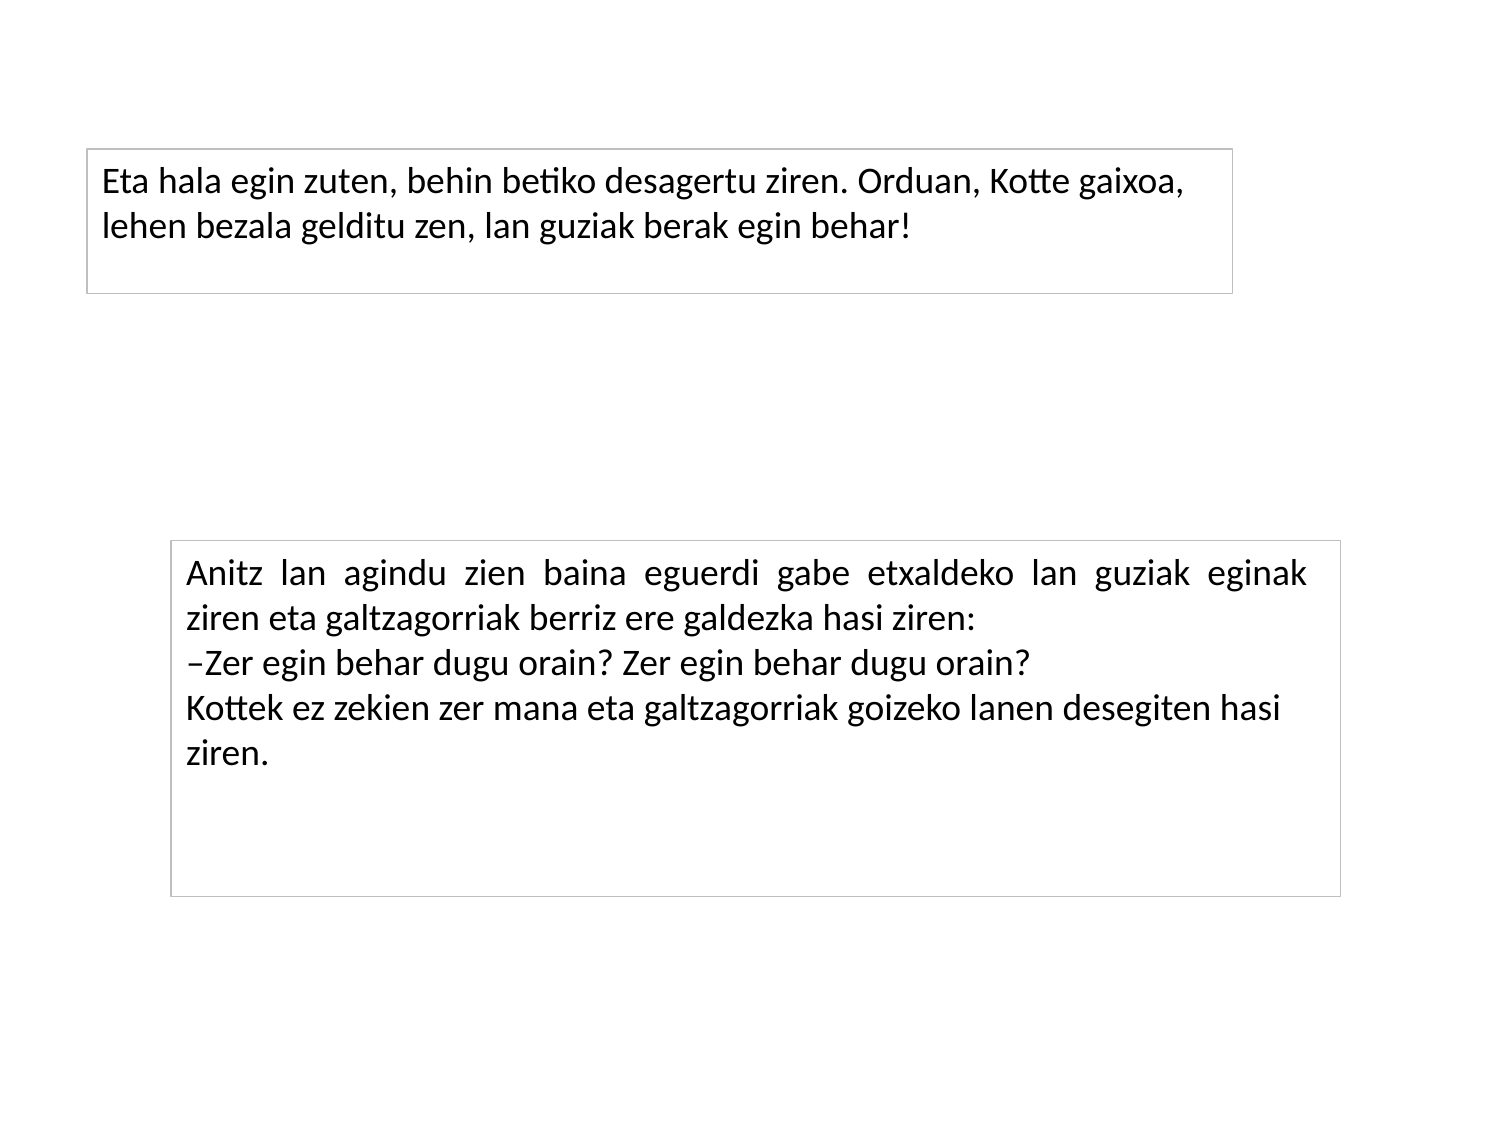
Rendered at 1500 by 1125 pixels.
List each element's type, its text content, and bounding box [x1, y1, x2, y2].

text_box Eta hala egin zuten, behin betiko desagertu ziren. Orduan, Kotte gaixoa, lehen bezala gelditu zen, lan guziak berak egin behar! [86, 149, 1233, 294]
text_box Anitz lan agindu zien baina eguerdi gabe etxaldeko lan guziak eginak ziren eta galtzagorriak berriz ere galdezka hasi ziren: –Zer egin behar dugu orain? Zer egin behar dugu orain? Kottek ez zekien zer mana eta galtzagorriak goizeko lanen desegiten hasi ziren. [171, 540, 1341, 897]
